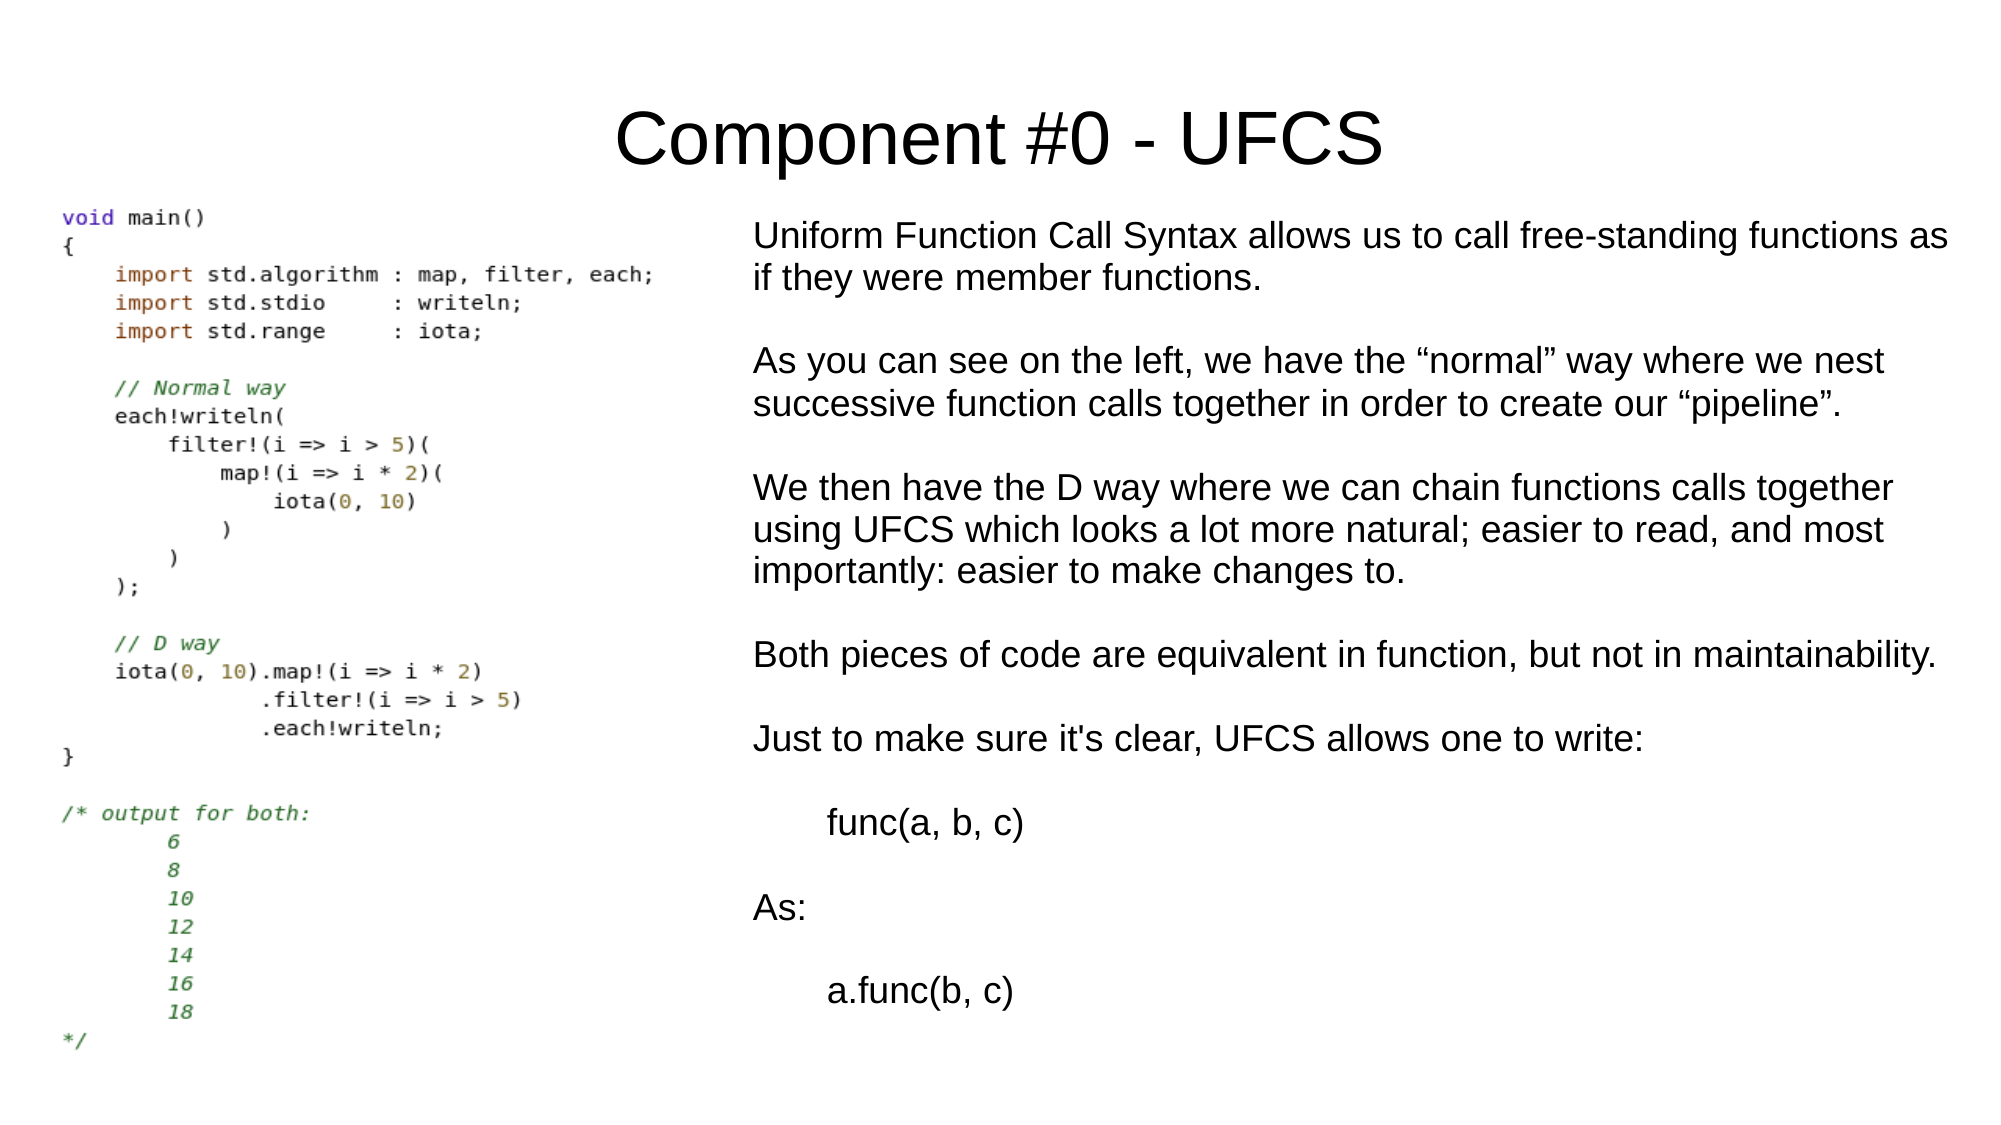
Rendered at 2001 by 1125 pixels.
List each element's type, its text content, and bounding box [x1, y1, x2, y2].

picture [59, 198, 658, 1063]
text_box Uniform Function Call Syntax allows us to call free-standing functions as if they were member functions. As you can see on the left, we have the “normal” way where we nest successive function calls together in order to create our “pipeline”. We then have the D way where we can chain functions calls together using UFCS which looks a lot more natural; easier to read, and most importantly: easier to make changes to. Both pieces of code are equivalent in function, but not in maintainability. Just to make sure it's clear, UFCS allows one to write: func(a, b, c) As: a.func(b, c) [738, 206, 1979, 1034]
title Component #0 - UFCS [99, 44, 1900, 233]
